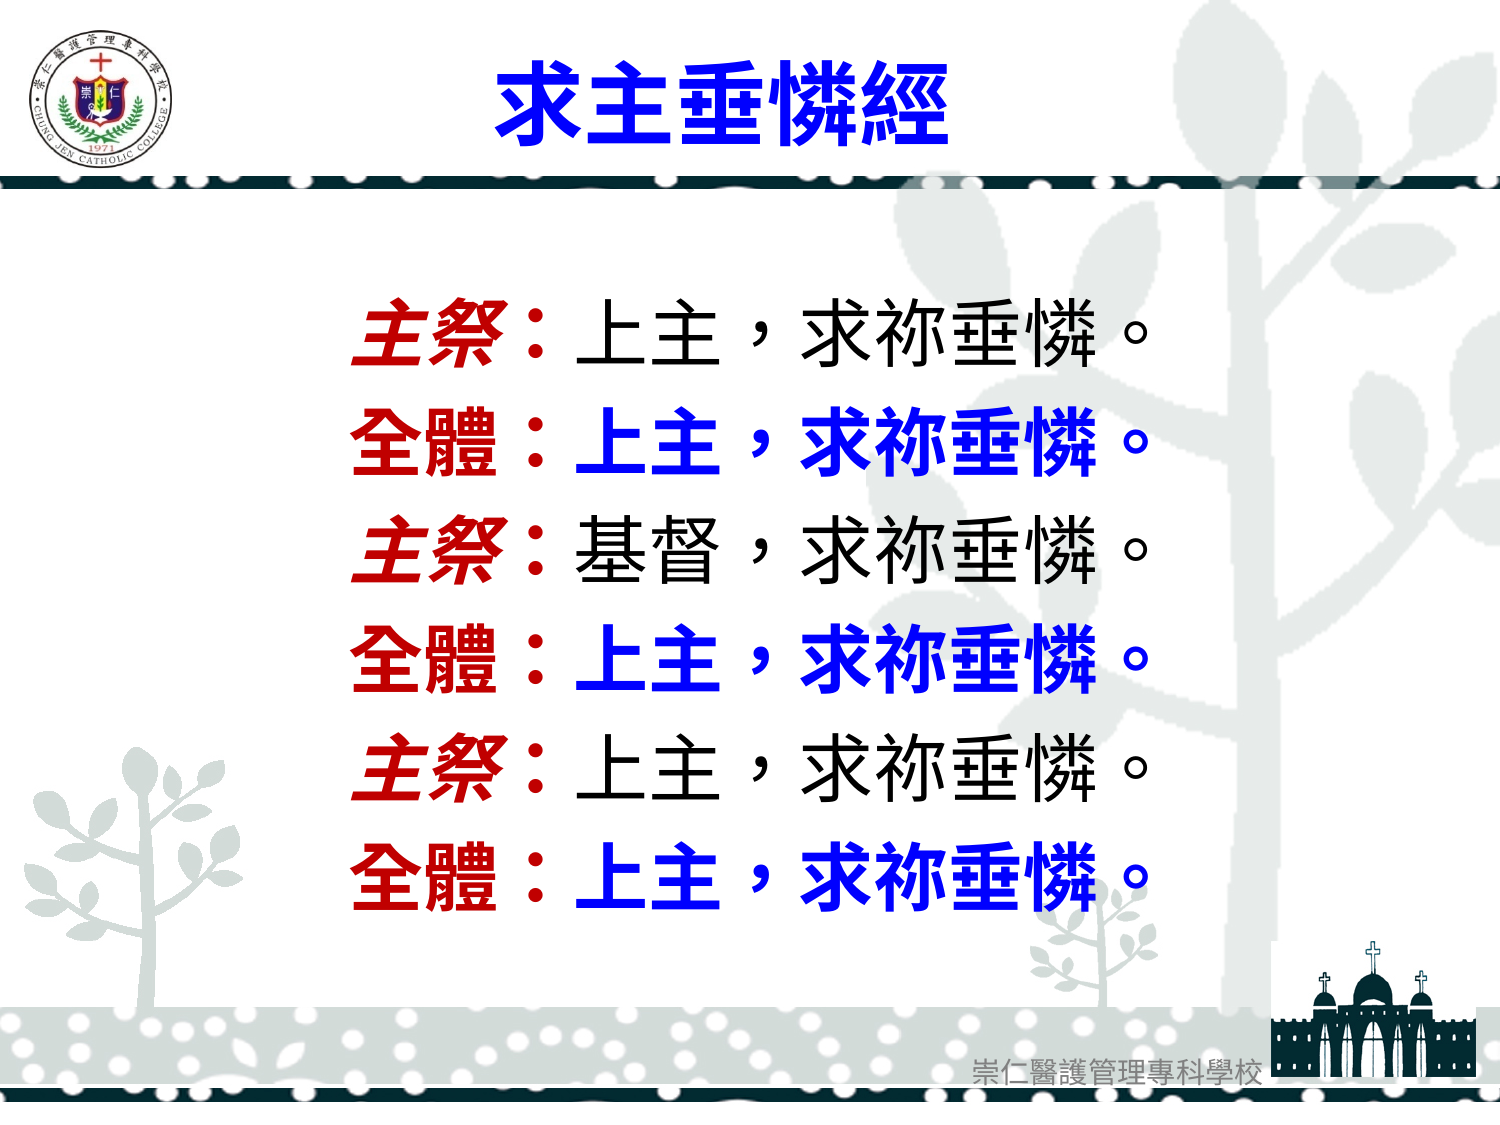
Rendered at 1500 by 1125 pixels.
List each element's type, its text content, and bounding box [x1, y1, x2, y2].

title 求主垂憐經 [150, 19, 1294, 185]
list 主祭：上主，求祢垂憐。 全體：上主，求祢垂憐。 主祭：基督，求祢垂憐。 全體：上主，求祢垂憐。 主祭：上主，求祢垂憐。 全體：上主，求祢垂憐。 [277, 278, 1294, 1005]
text_box 崇仁醫護管理專科學校 [879, 1046, 1355, 1125]
